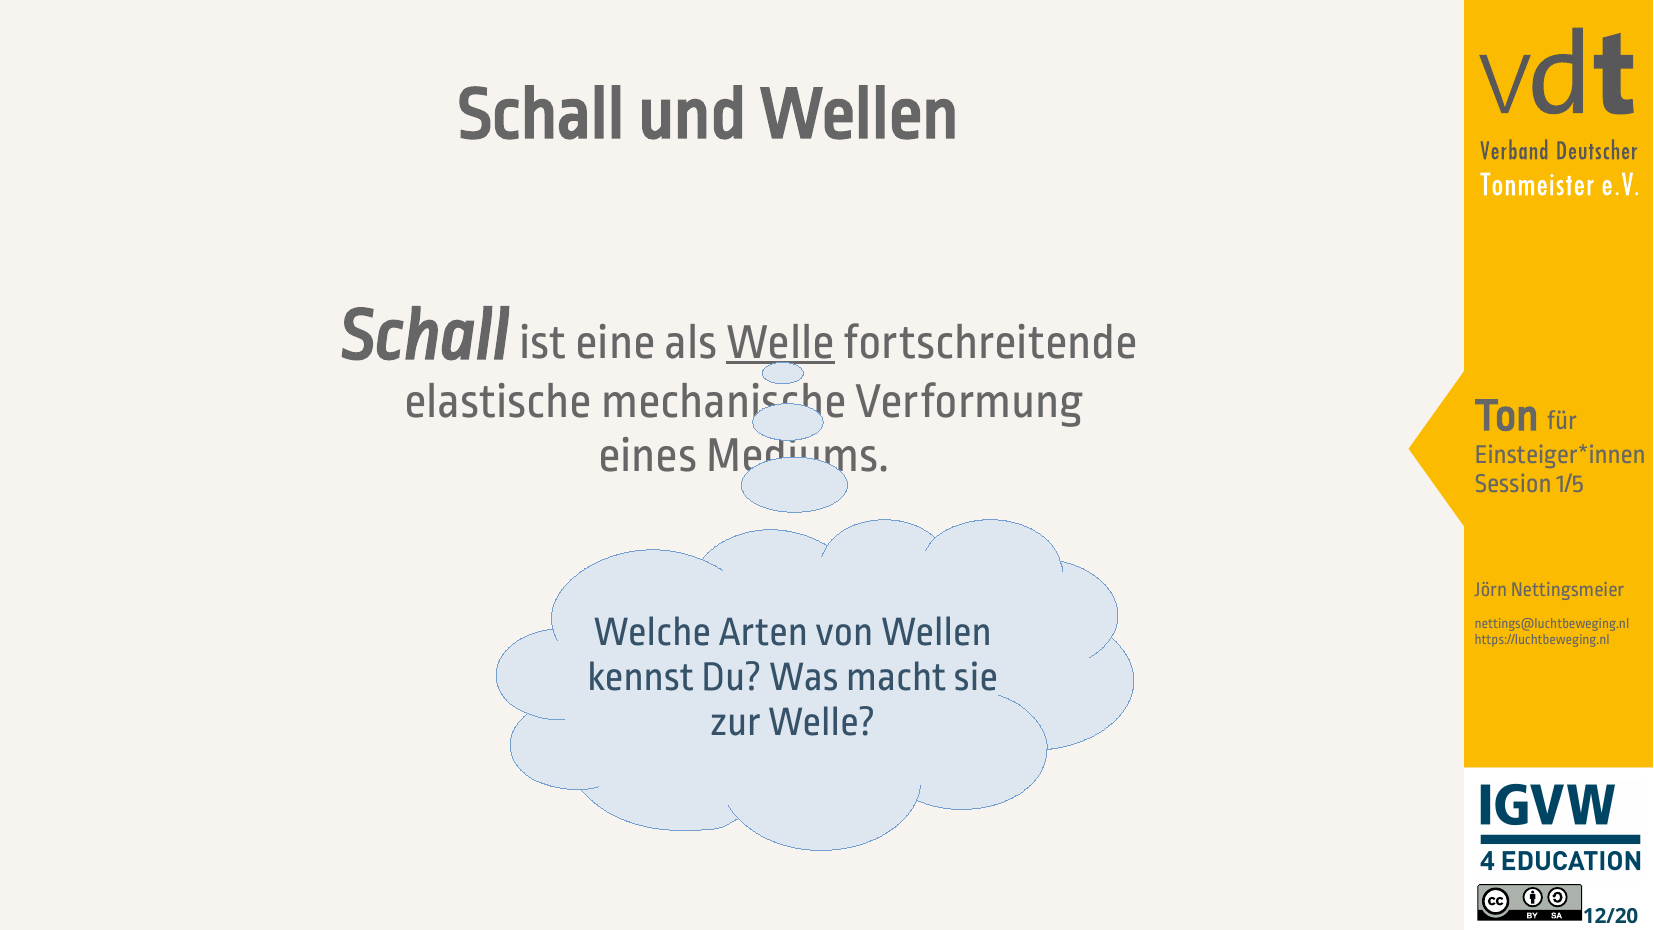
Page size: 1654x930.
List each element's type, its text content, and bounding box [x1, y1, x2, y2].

text_box Welche Arten von Wellen kennst Du? Was macht sie zur Welle? [752, 403, 824, 441]
text_box Welche Arten von Wellen kennst Du? Was macht sie zur Welle? [496, 519, 1134, 851]
title Schall und Wellen [82, 37, 1335, 193]
picture [1477, 780, 1646, 882]
text_box Welche Arten von Wellen kennst Du? Was macht sie zur Welle? [741, 457, 848, 513]
list Schall ist eine als Welle fortschreitende elastische mechanische Verformung eines Mediums. [23, 295, 1394, 905]
